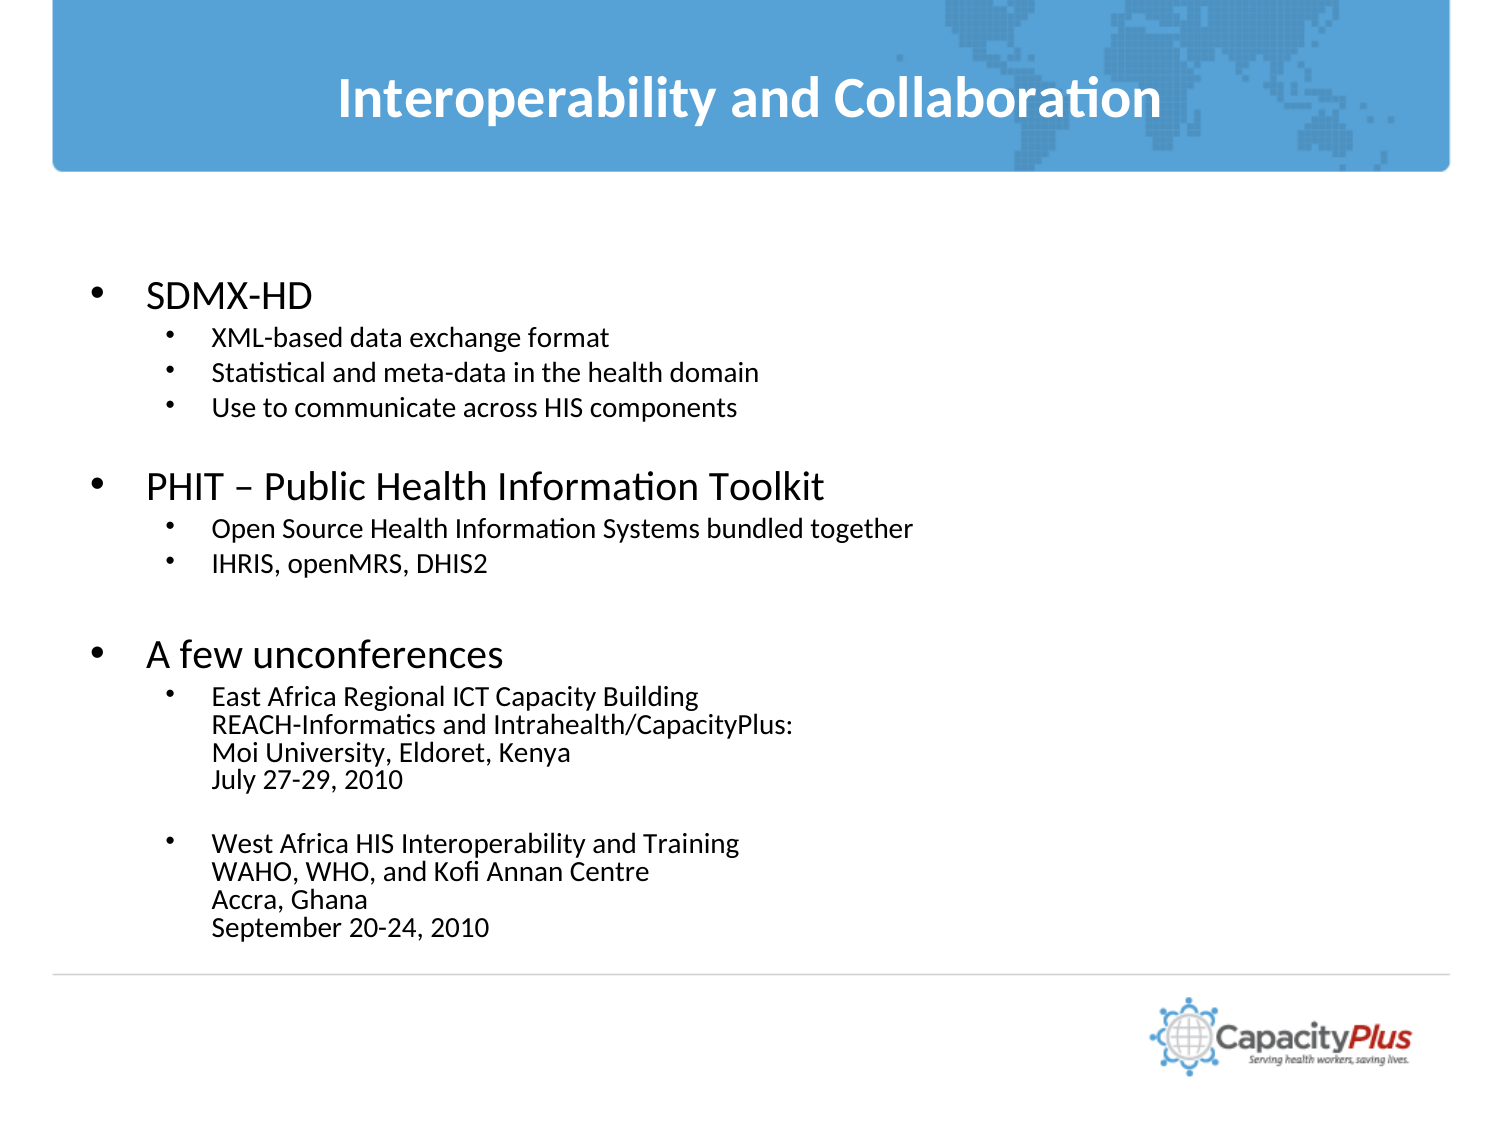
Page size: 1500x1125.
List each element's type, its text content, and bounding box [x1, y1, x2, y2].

picture [0, 0, 1500, 1125]
text_box Interoperability and Collaboration [75, 0, 1426, 188]
text_box SDMX-HD XML-based data exchange format Statistical and meta-data in the health domain Use to communicate across HIS components PHIT – Public Health Information Toolkit Open Source Health Information Systems bundled together IHRIS, openMRS, DHIS2 A few unconferences East Africa Regional ICT Capacity Building REACH-Informatics and Intrahealth/CapacityPlus: Moi University, Eldoret, Kenya July 27-29, 2010 West Africa HIS Interoperability and Training WAHO, WHO, and Kofi Annan Centre Accra, Ghana September 20-24, 2010 [75, 270, 1426, 1013]
